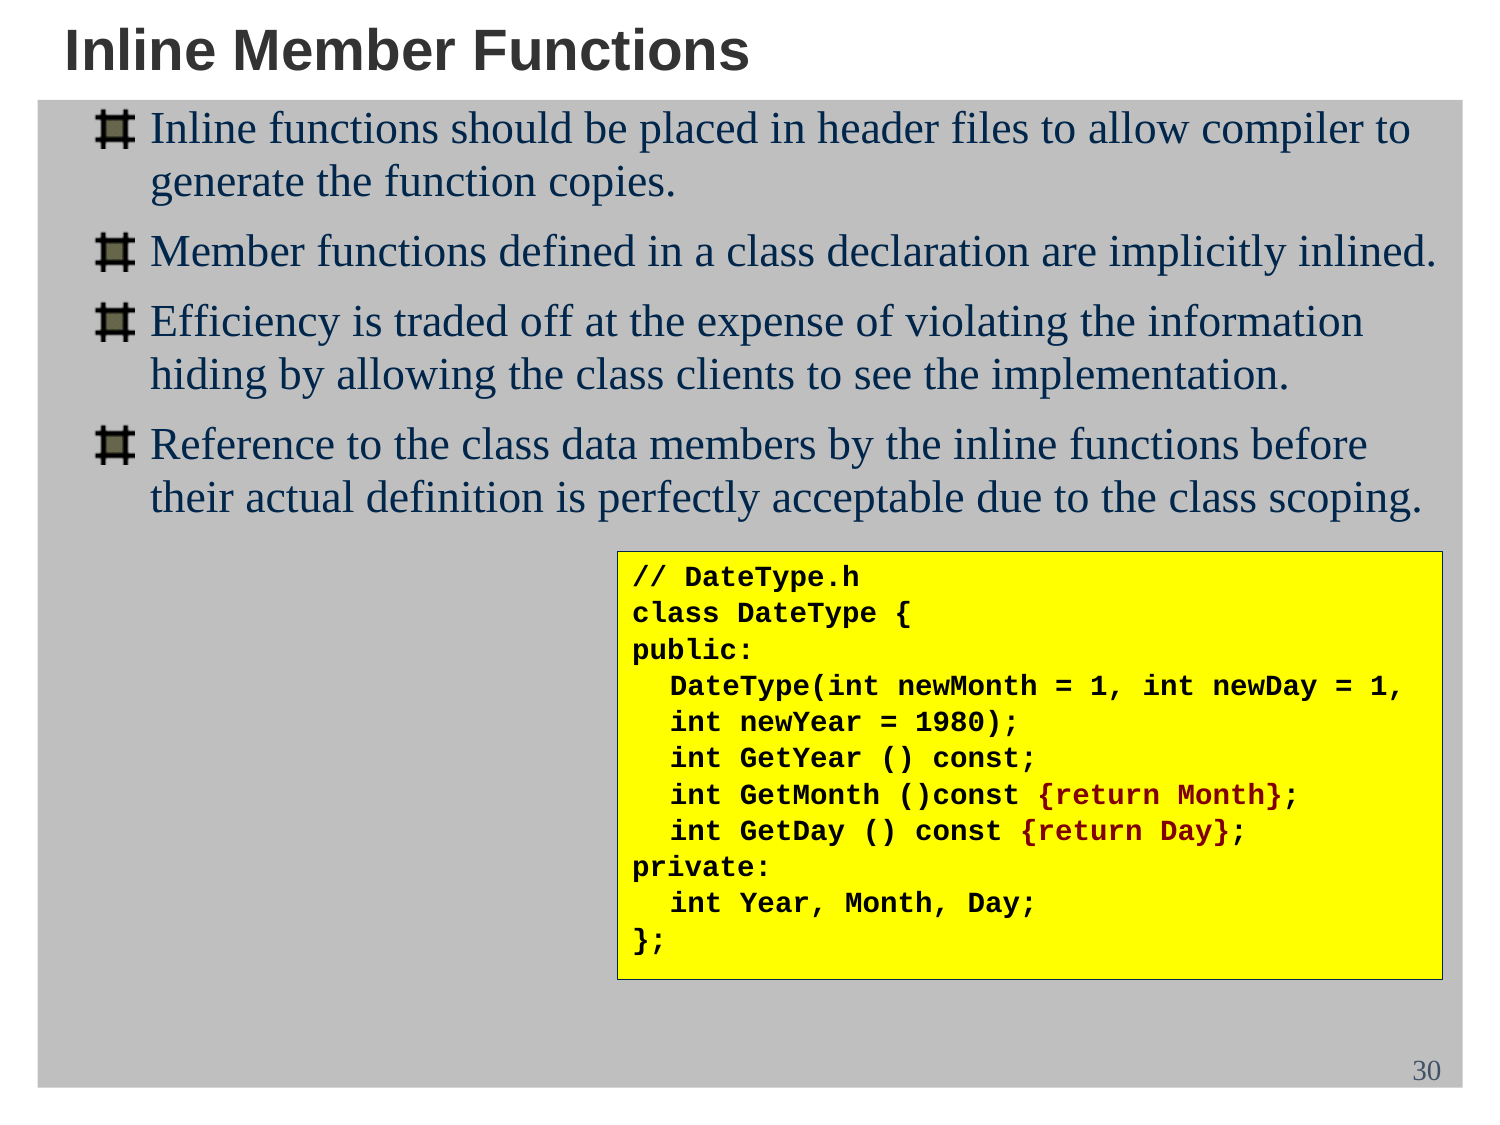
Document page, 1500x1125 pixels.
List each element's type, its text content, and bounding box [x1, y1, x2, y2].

text_box // DateType.h class DateType { public: DateType(int newMonth = 1, int newDay = 1, int newYear = 1980); int GetYear () const; int GetMonth ()const {return Month}; int GetDay () const {return Day}; private: int Year, Month, Day; }; [617, 551, 1443, 981]
list Inline functions should be placed in header files to allow compiler to generate the function copies. Member functions defined in a class declaration are implicitly inlined. Efficiency is traded off at the expense of violating the information hiding by allowing the class clients to see the implementation. Reference to the class data members by the inline functions before their actual definition is perfectly acceptable due to the class scoping. [37, 99, 1463, 1088]
title Inline Member Functions [50, 0, 1450, 91]
